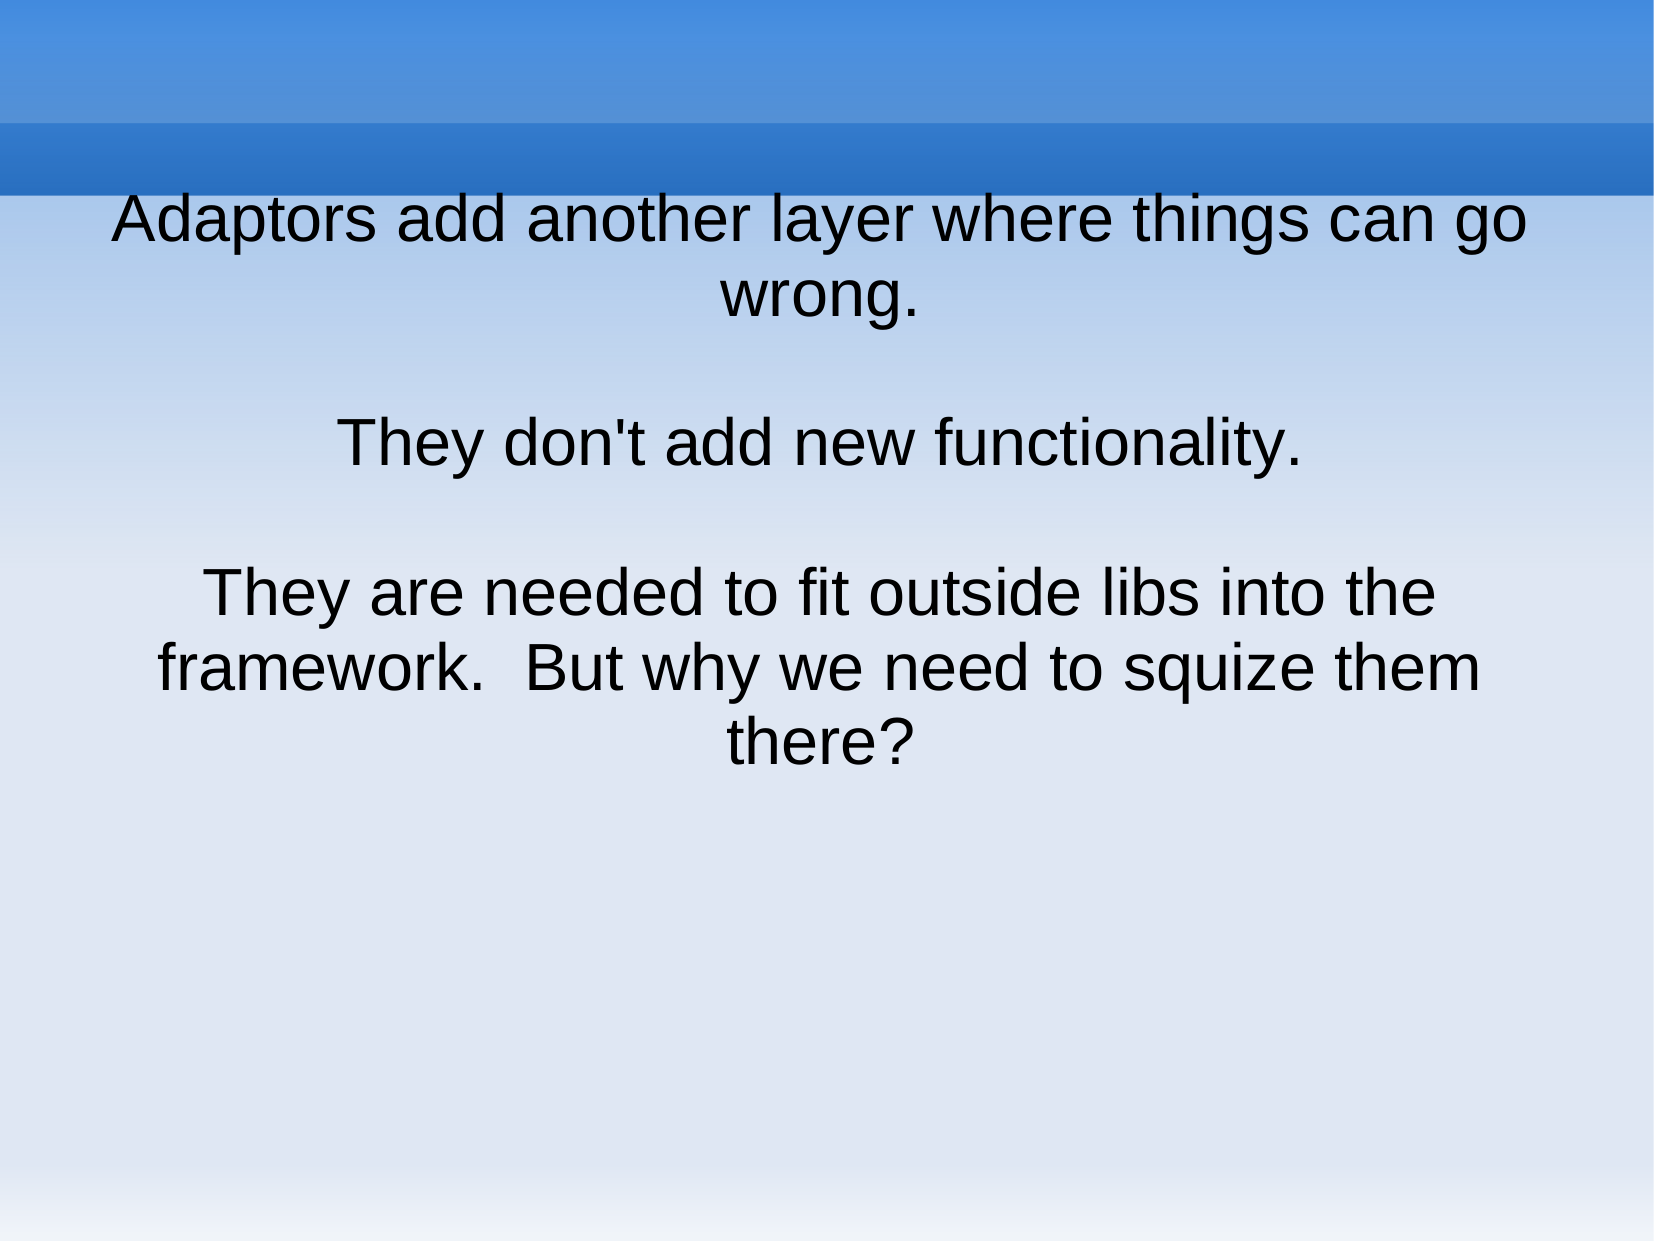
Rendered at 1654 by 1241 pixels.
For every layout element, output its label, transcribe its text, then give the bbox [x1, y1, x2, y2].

picture [0, 0, 1654, 1241]
subtitle Adaptors add another layer where things can go wrong. They don't add new functionality. They are needed to fit outside libs into the framework. But why we need to squize them there? [76, 7, 1565, 1102]
